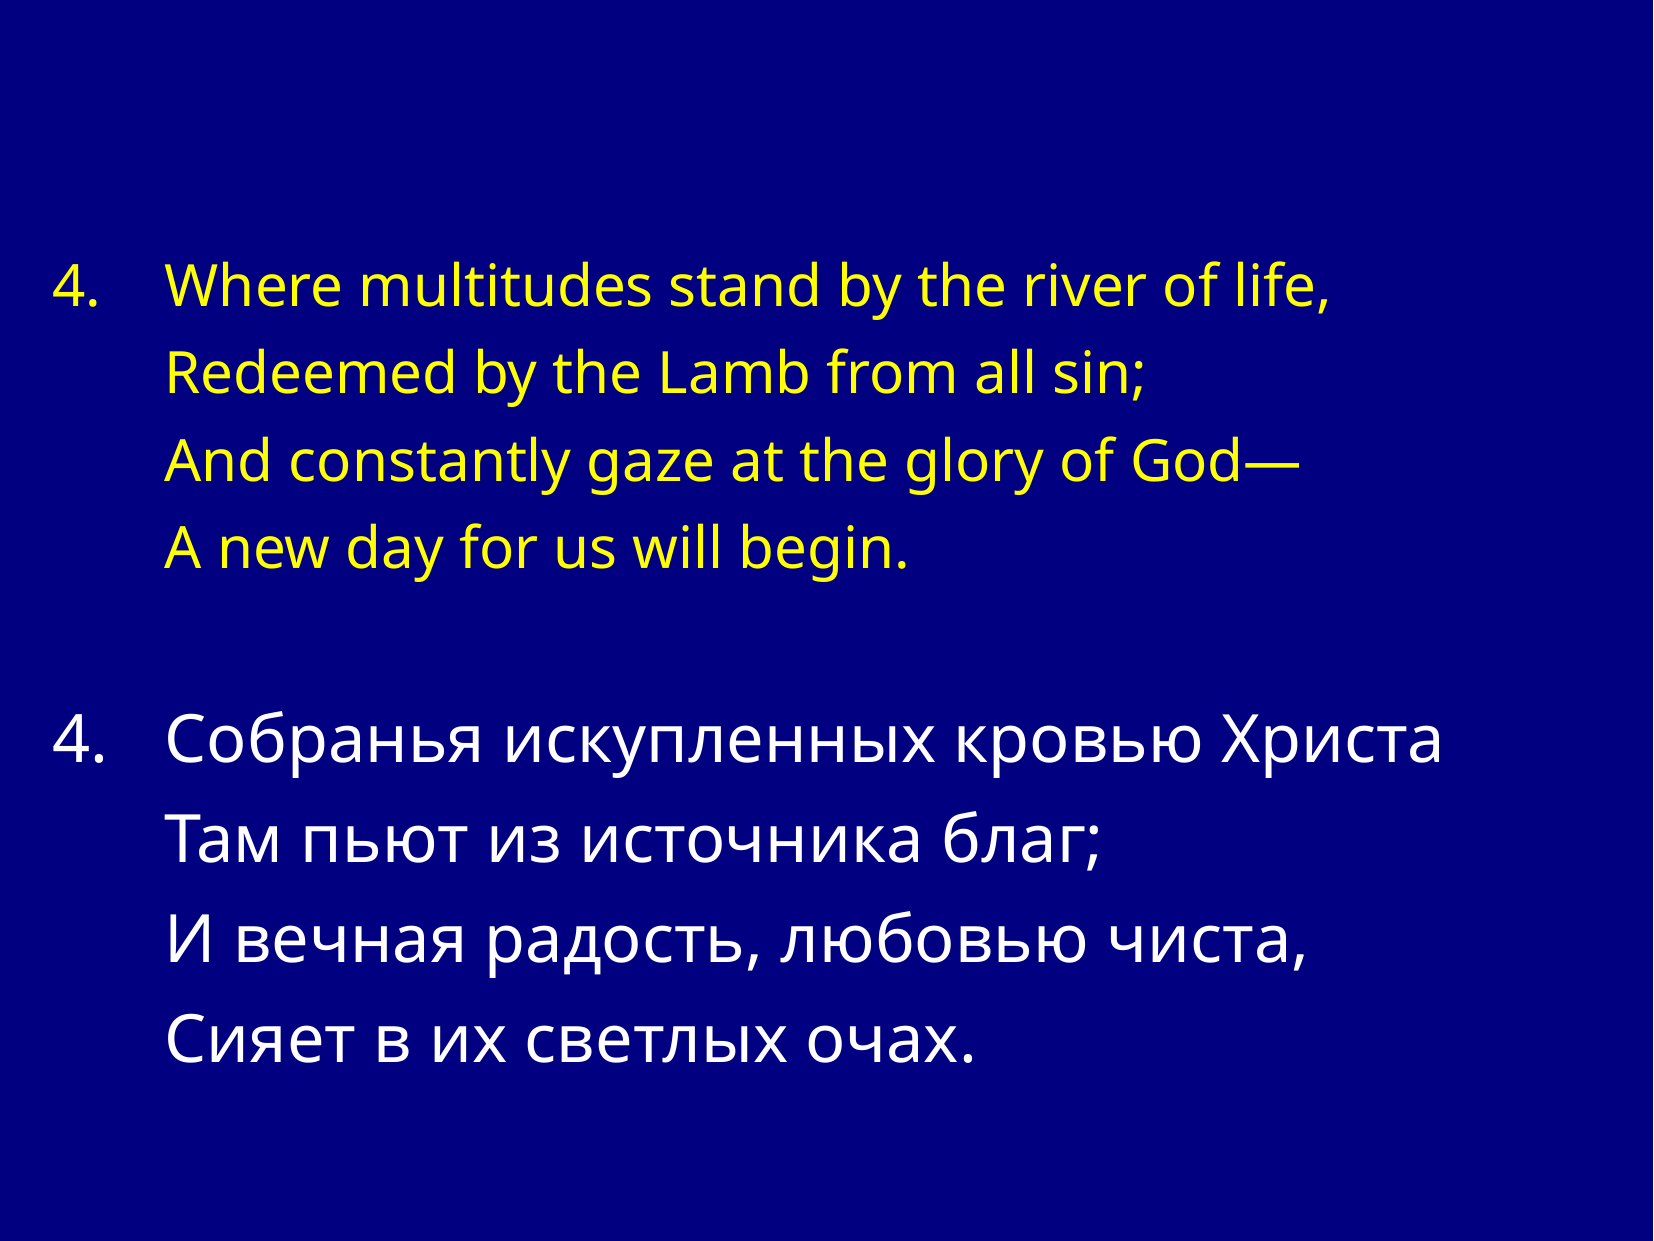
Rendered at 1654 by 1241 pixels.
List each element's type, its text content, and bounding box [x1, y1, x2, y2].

text_box 4. Where multitudes stand by the river of life, Redeemed by the Lamb from all sin; And constantly gaze at the glory of God— A new day for us will begin. [37, 150, 1653, 638]
text_box 4. Собранья искупленных кровью Христа Там пьют из источника благ; И вечная радость, любовью чиста, Сияет в их светлых очах. [37, 675, 1576, 1163]
